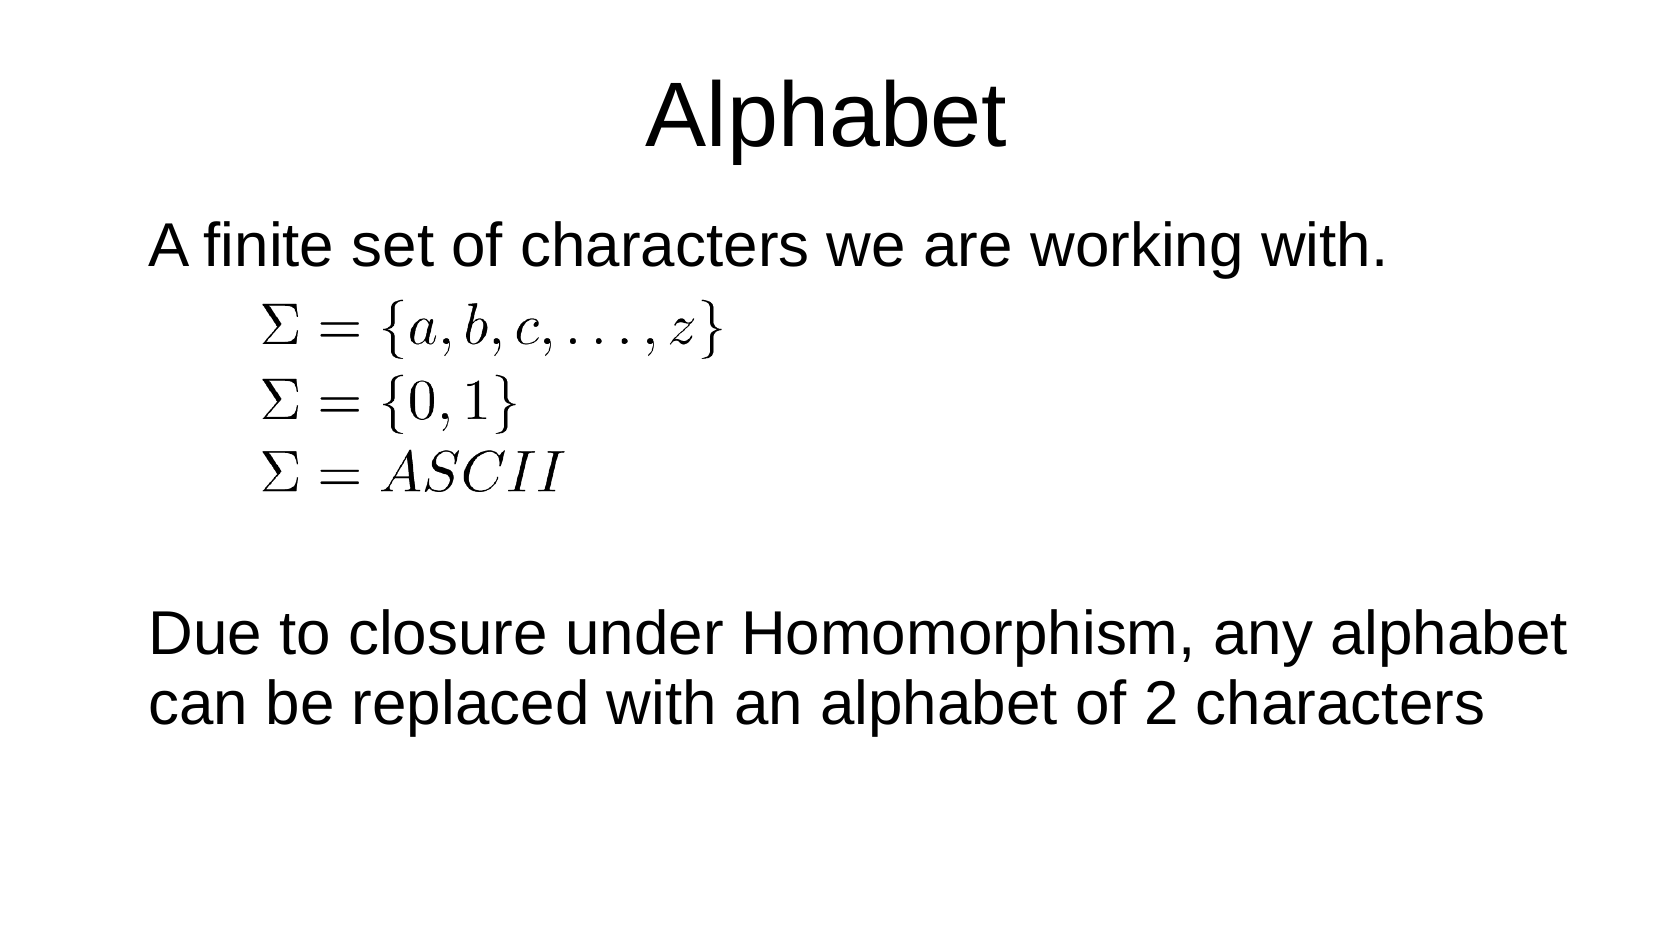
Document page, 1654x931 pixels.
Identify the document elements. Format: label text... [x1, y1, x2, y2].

picture [262, 374, 516, 434]
picture [262, 299, 722, 359]
list A finite set of characters we are working with. Due to closure under Homomorphism, any alphabet can be replaced with an alphabet of 2 characters [82, 210, 1571, 751]
picture [262, 449, 565, 492]
title Alphabet [82, 37, 1571, 193]
